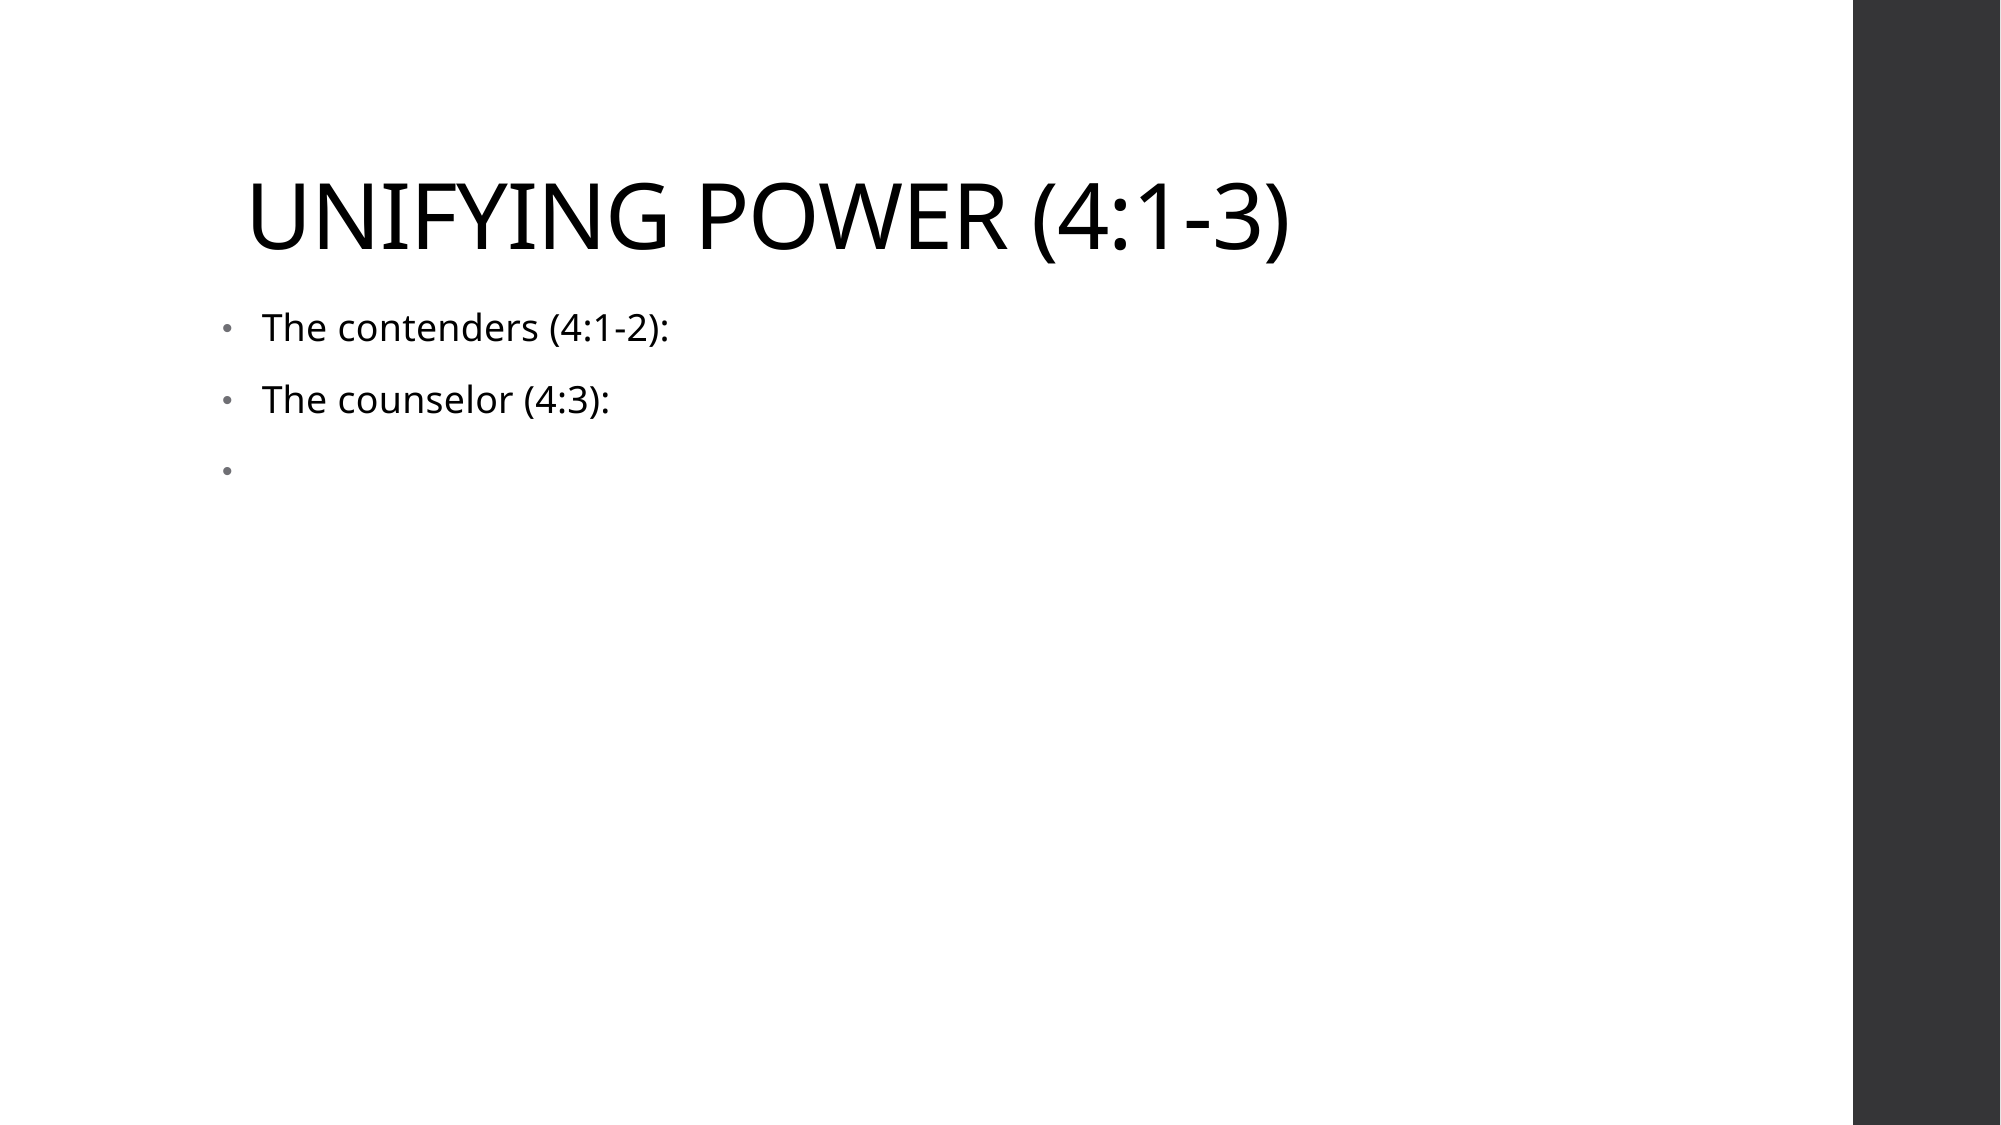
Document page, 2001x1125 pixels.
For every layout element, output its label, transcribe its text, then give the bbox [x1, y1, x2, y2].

list The contenders (4:1-2): The counselor (4:3): [206, 299, 1617, 1014]
title UNIFYING POWER (4:1-3) [206, 60, 1797, 278]
